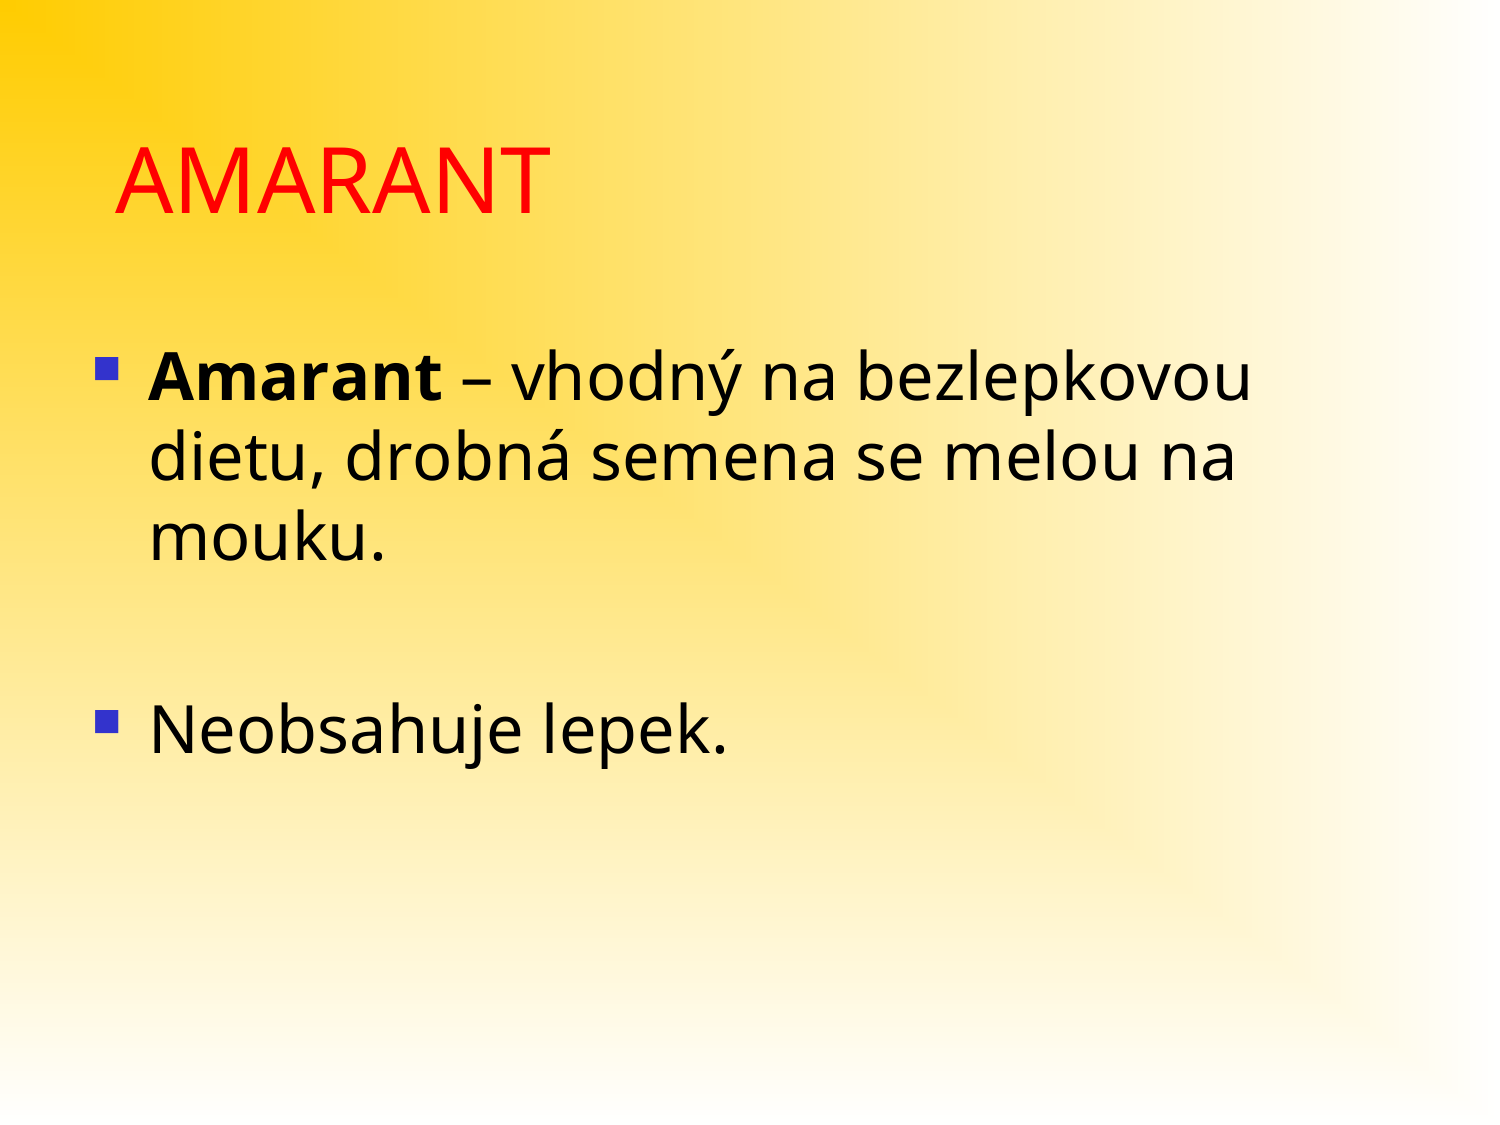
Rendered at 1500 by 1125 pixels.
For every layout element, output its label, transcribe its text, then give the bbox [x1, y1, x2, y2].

title AMARANT [100, 0, 1379, 240]
picture [0, 0, 1500, 1125]
list Amarant – vhodný na bezlepkovou dietu, drobná semena se melou na mouku. Neobsahuje lepek. [76, 326, 1352, 1002]
